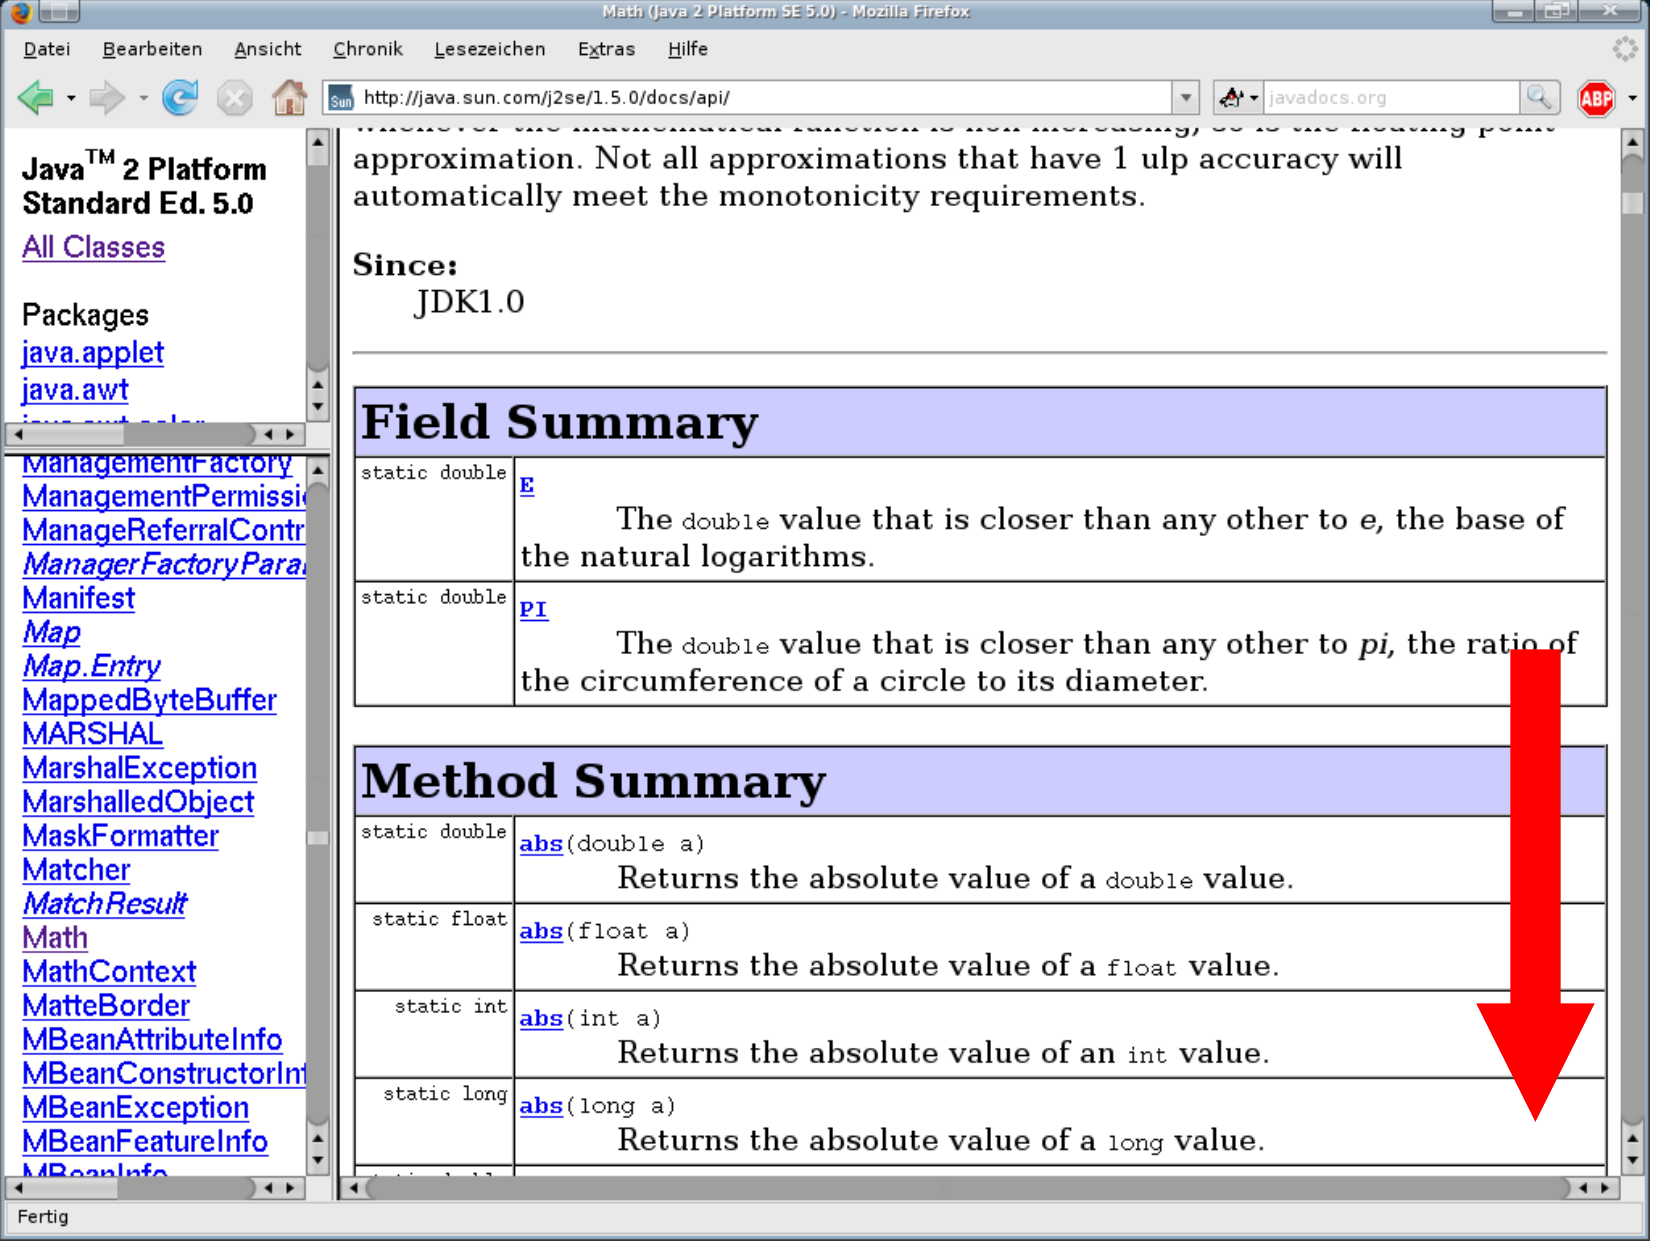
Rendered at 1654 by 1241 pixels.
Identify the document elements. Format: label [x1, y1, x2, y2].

picture [0, 0, 1650, 1241]
text_box [1476, 649, 1595, 1122]
